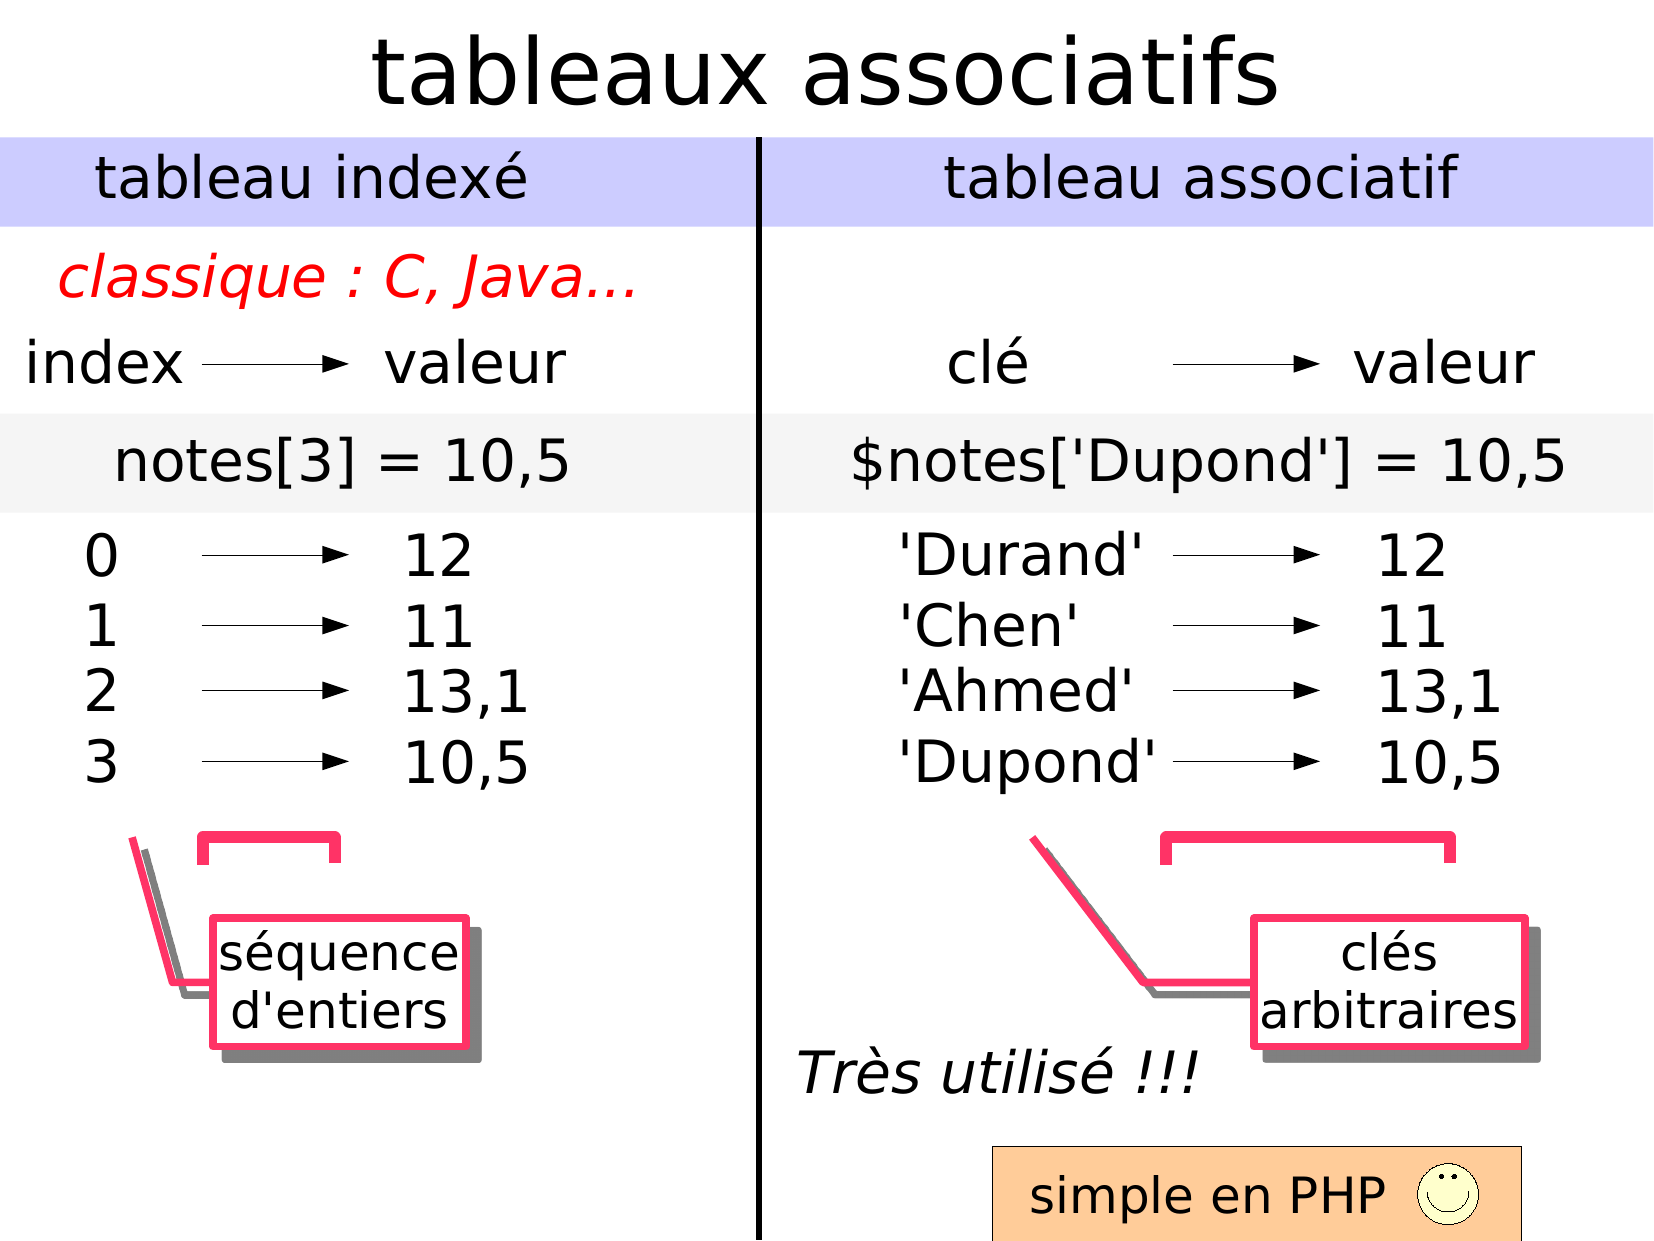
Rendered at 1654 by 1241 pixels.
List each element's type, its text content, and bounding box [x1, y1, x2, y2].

text_box séquence d'entiers [213, 918, 467, 1047]
text_box classique : C, Java... [57, 243, 583, 312]
text_box 12 [402, 522, 469, 591]
text_box tableau indexé [94, 144, 500, 213]
text_box 13,1 [401, 658, 519, 726]
text_box 3 [83, 728, 118, 797]
text_box $notes['Dupond'] = 10,5 [849, 427, 1498, 496]
text_box index [24, 329, 170, 398]
text_box tableau associatif [944, 144, 1427, 213]
text_box 0 [83, 521, 118, 590]
text_box [0, 413, 756, 513]
text_box 11 [1375, 593, 1443, 662]
text_box 12 [1375, 522, 1479, 591]
text_box clé [946, 329, 1225, 417]
text_box valeur [383, 329, 549, 398]
text_box 'Durand' [897, 521, 1121, 590]
text_box 11 [402, 593, 469, 662]
text_box [0, 137, 756, 227]
text_box valeur [1352, 329, 1517, 398]
text_box 10,5 [401, 729, 519, 797]
text_box notes[3] = 10,5 [94, 427, 526, 496]
text_box clés arbitraires [1253, 918, 1525, 1047]
text_box 'Chen' [898, 592, 1116, 661]
text_box 10,5 [1375, 729, 1493, 797]
text_box 13,1 [1375, 658, 1493, 726]
text_box 1 [84, 592, 118, 661]
text_box [762, 137, 1654, 227]
text_box [992, 1146, 1522, 1241]
text_box 'Ahmed' [897, 657, 1177, 745]
text_box simple en PHP [1029, 1167, 1352, 1226]
title tableaux associatifs [0, 11, 1654, 134]
text_box 2 [83, 657, 118, 726]
text_box [762, 413, 1654, 513]
text_box 'Dupond' [897, 728, 1133, 797]
text_box Très utilisé !!! [796, 1039, 1163, 1108]
